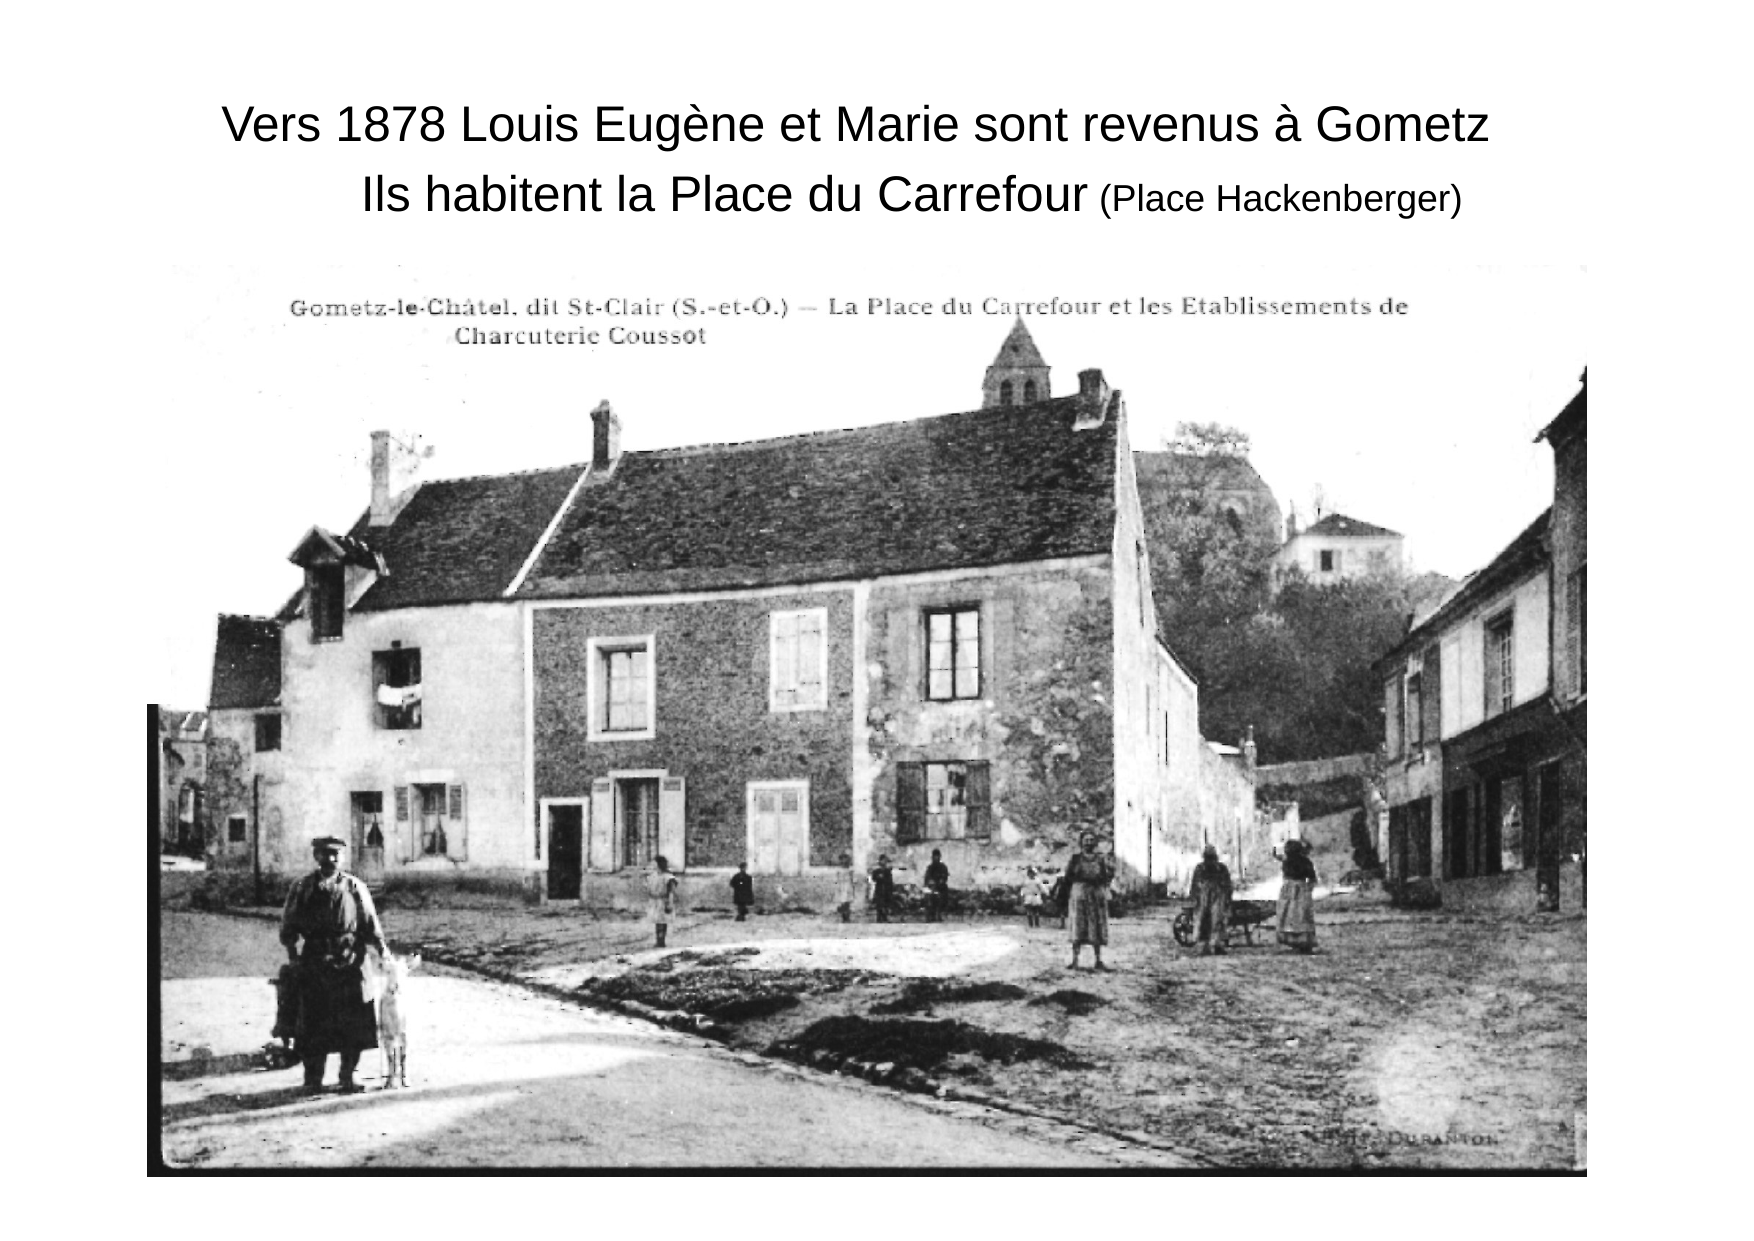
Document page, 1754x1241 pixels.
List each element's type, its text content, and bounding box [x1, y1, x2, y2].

picture [147, 265, 1587, 1177]
text_box Vers 1878 Louis Eugène et Marie sont revenus à Gometz [206, 88, 1518, 160]
text_box Ils habitent la Place du Carrefour (Place Hackenberger) [346, 159, 1478, 230]
